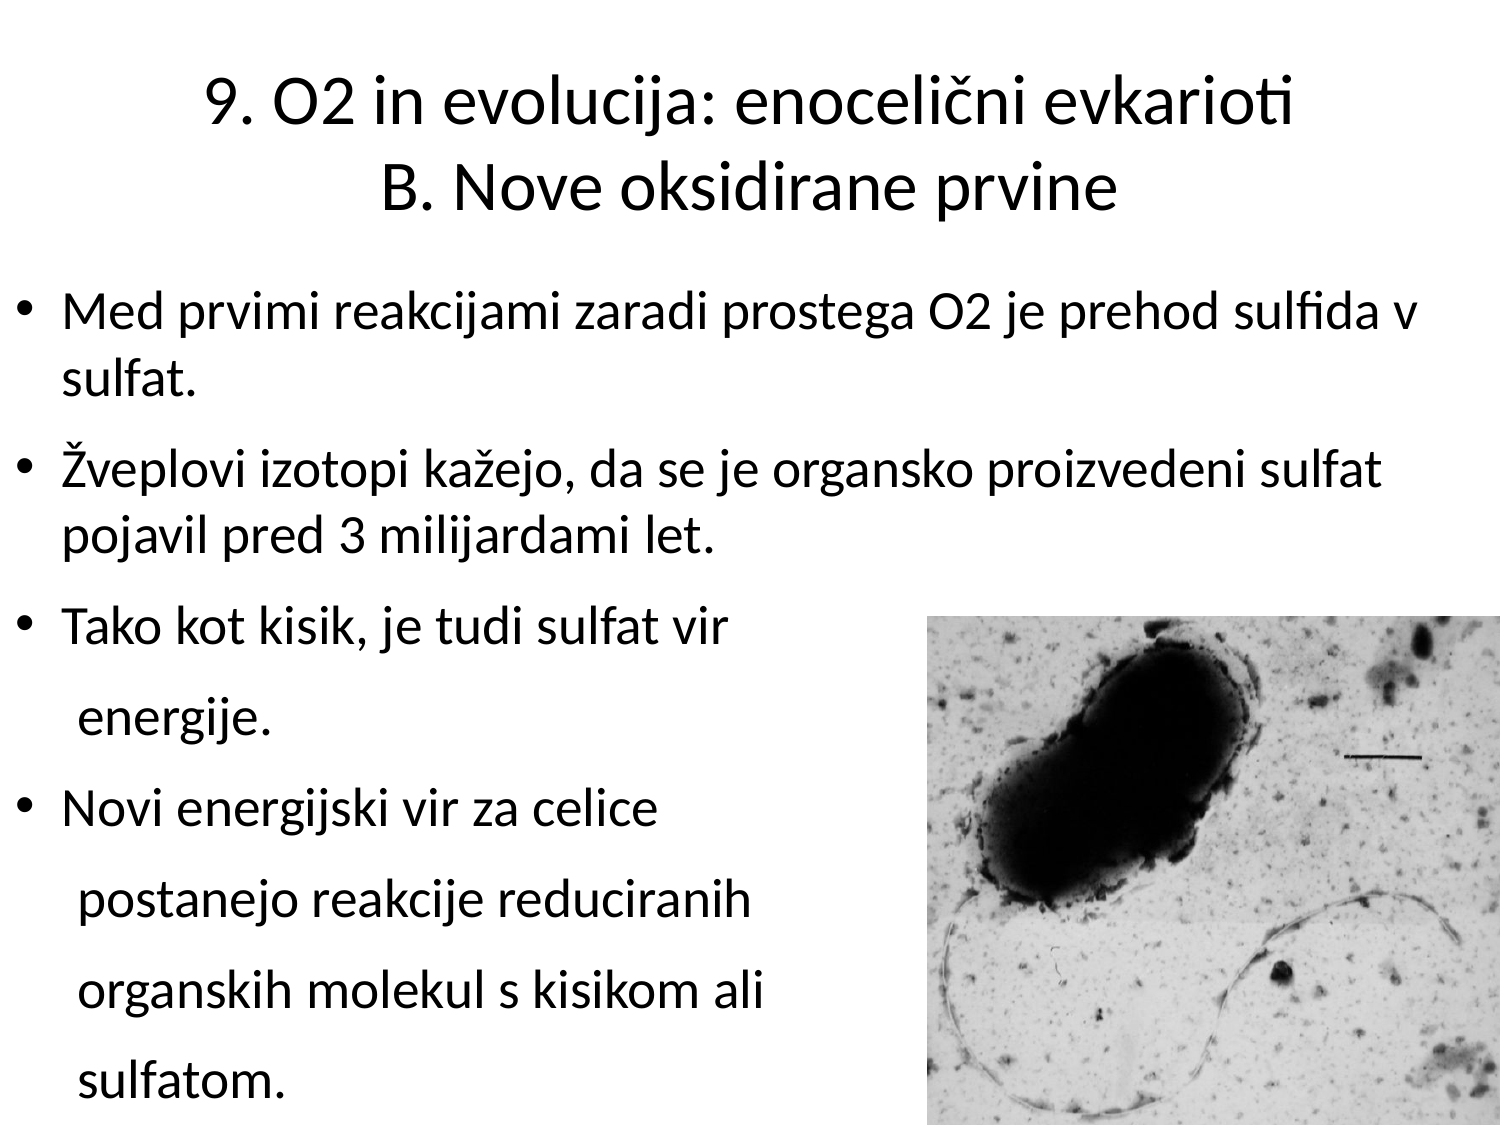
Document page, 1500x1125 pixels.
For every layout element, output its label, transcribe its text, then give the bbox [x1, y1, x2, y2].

title 9. O2 in evolucija: enocelični evkarioti B. Nove oksidirane prvine [0, 45, 1500, 233]
list Med prvimi reakcijami zaradi prostega O2 je prehod sulfida v sulfat. Žveplovi izotopi kažejo, da se je organsko proizvedeni sulfat pojavil pred 3 milijardami let. Tako kot kisik, je tudi sulfat vir energije. Novi energijski vir za celice postanejo reakcije reduciranih organskih molekul s kisikom ali sulfatom. [0, 267, 1500, 1125]
picture [927, 616, 1500, 1125]
